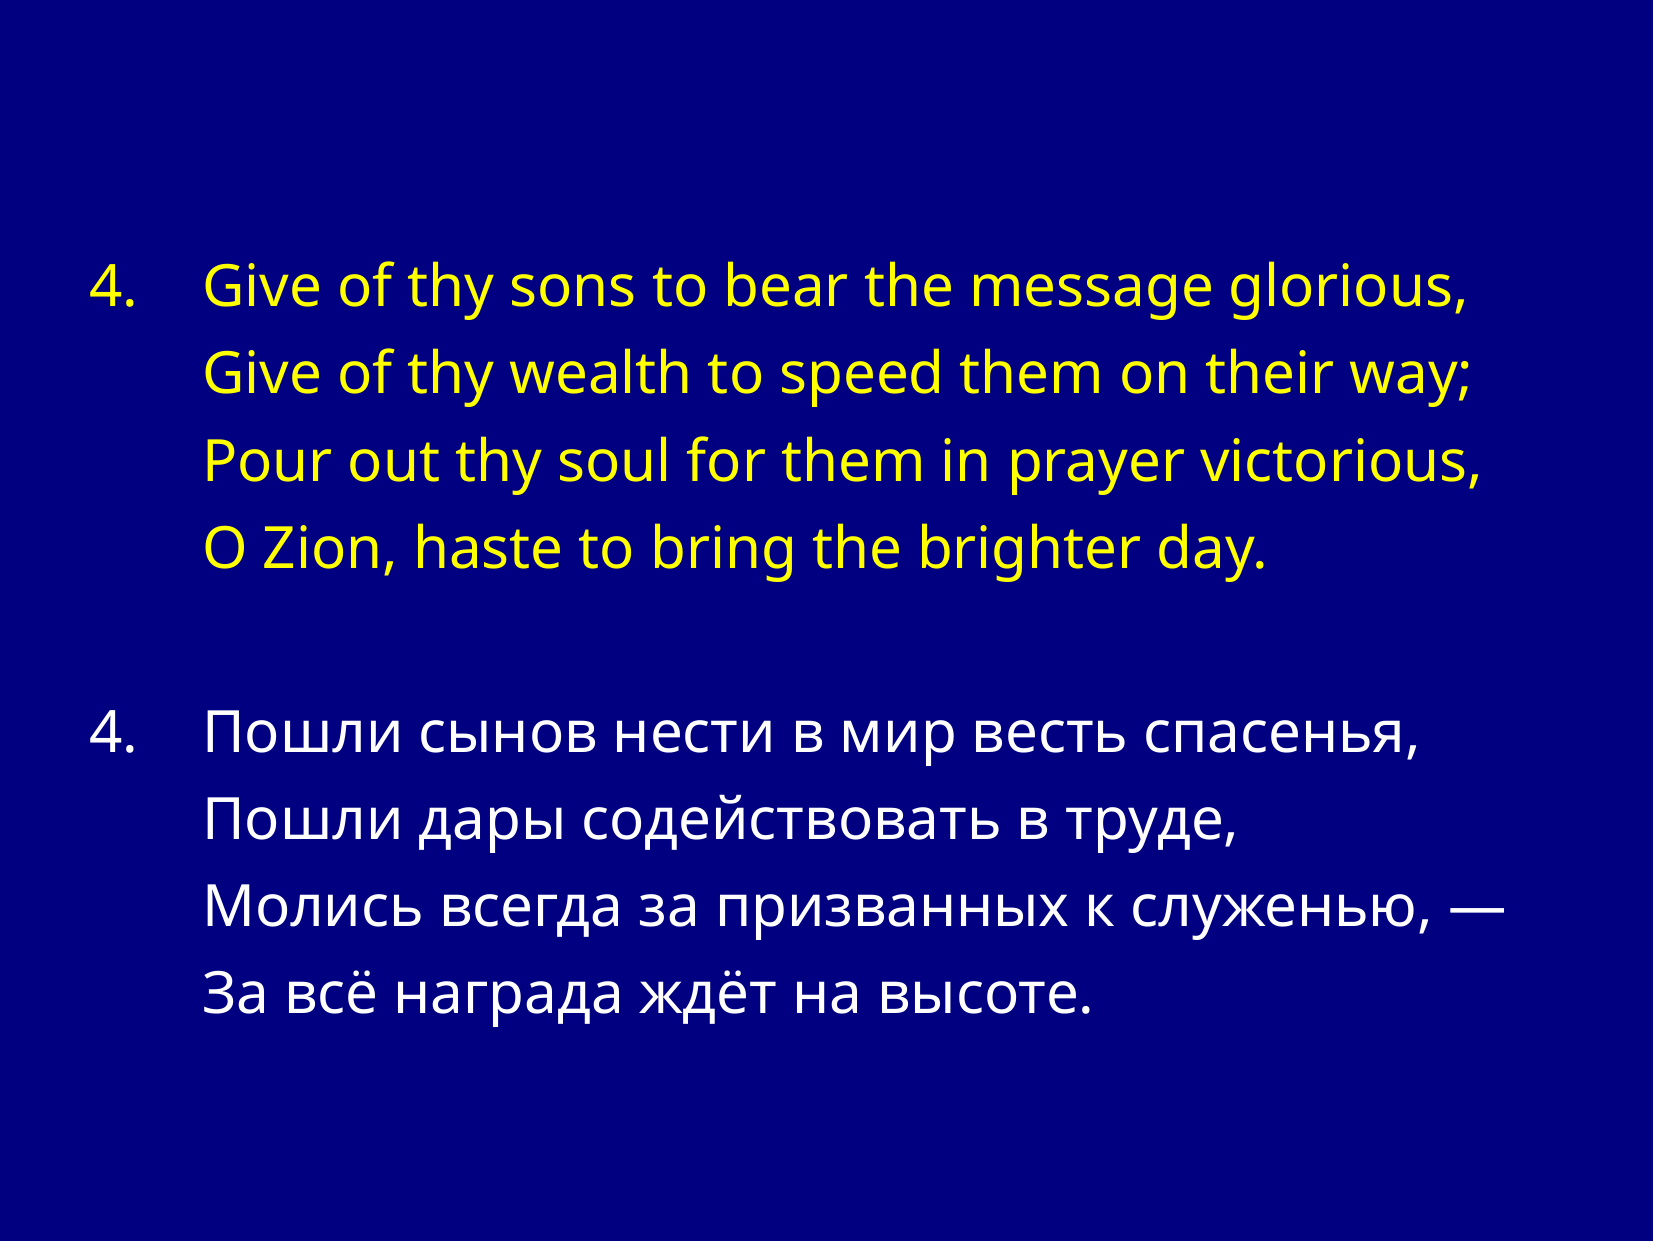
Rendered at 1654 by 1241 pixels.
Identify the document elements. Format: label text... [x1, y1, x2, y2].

text_box 4. Пошли сынов нести в мир весть спасенья, Пошли дары содействовать в труде, Молись всегда за призванных к служенью, — За всё награда ждёт на высоте. [75, 675, 1651, 1163]
text_box 4. Give of thy sons to bear the message glorious, Give of thy wealth to speed them on their way; Pour out thy soul for them in prayer victorious, O Zion, haste to bring the brighter day. [75, 150, 1651, 638]
